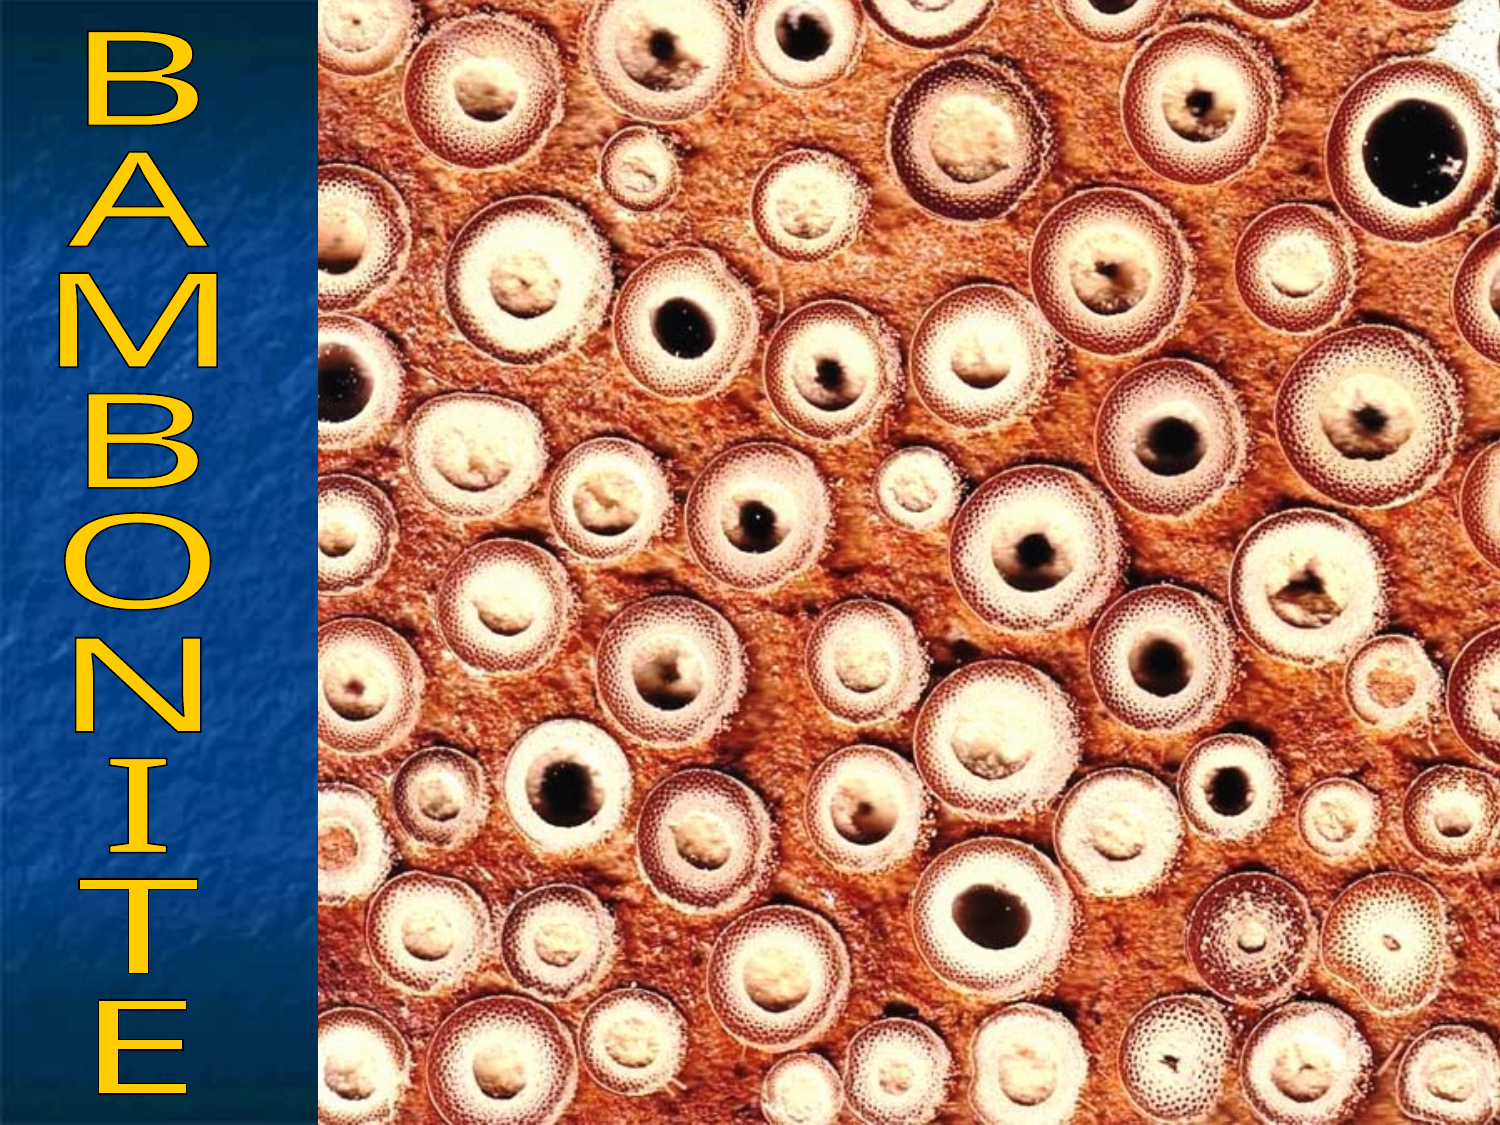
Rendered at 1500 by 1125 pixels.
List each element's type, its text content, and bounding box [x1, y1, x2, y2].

text_box BAMBONITE [87, 393, 199, 488]
text_box BAMBONITE [109, 758, 167, 853]
text_box BAMBONITE [98, 999, 187, 1094]
text_box BAMBONITE [64, 512, 211, 610]
text_box BAMBONITE [87, 31, 199, 126]
text_box BAMBONITE [67, 151, 209, 247]
text_box BAMBONITE [79, 879, 198, 974]
picture [0, 0, 1500, 1125]
text_box BAMBONITE [59, 273, 218, 368]
text_box BAMBONITE [75, 637, 201, 732]
